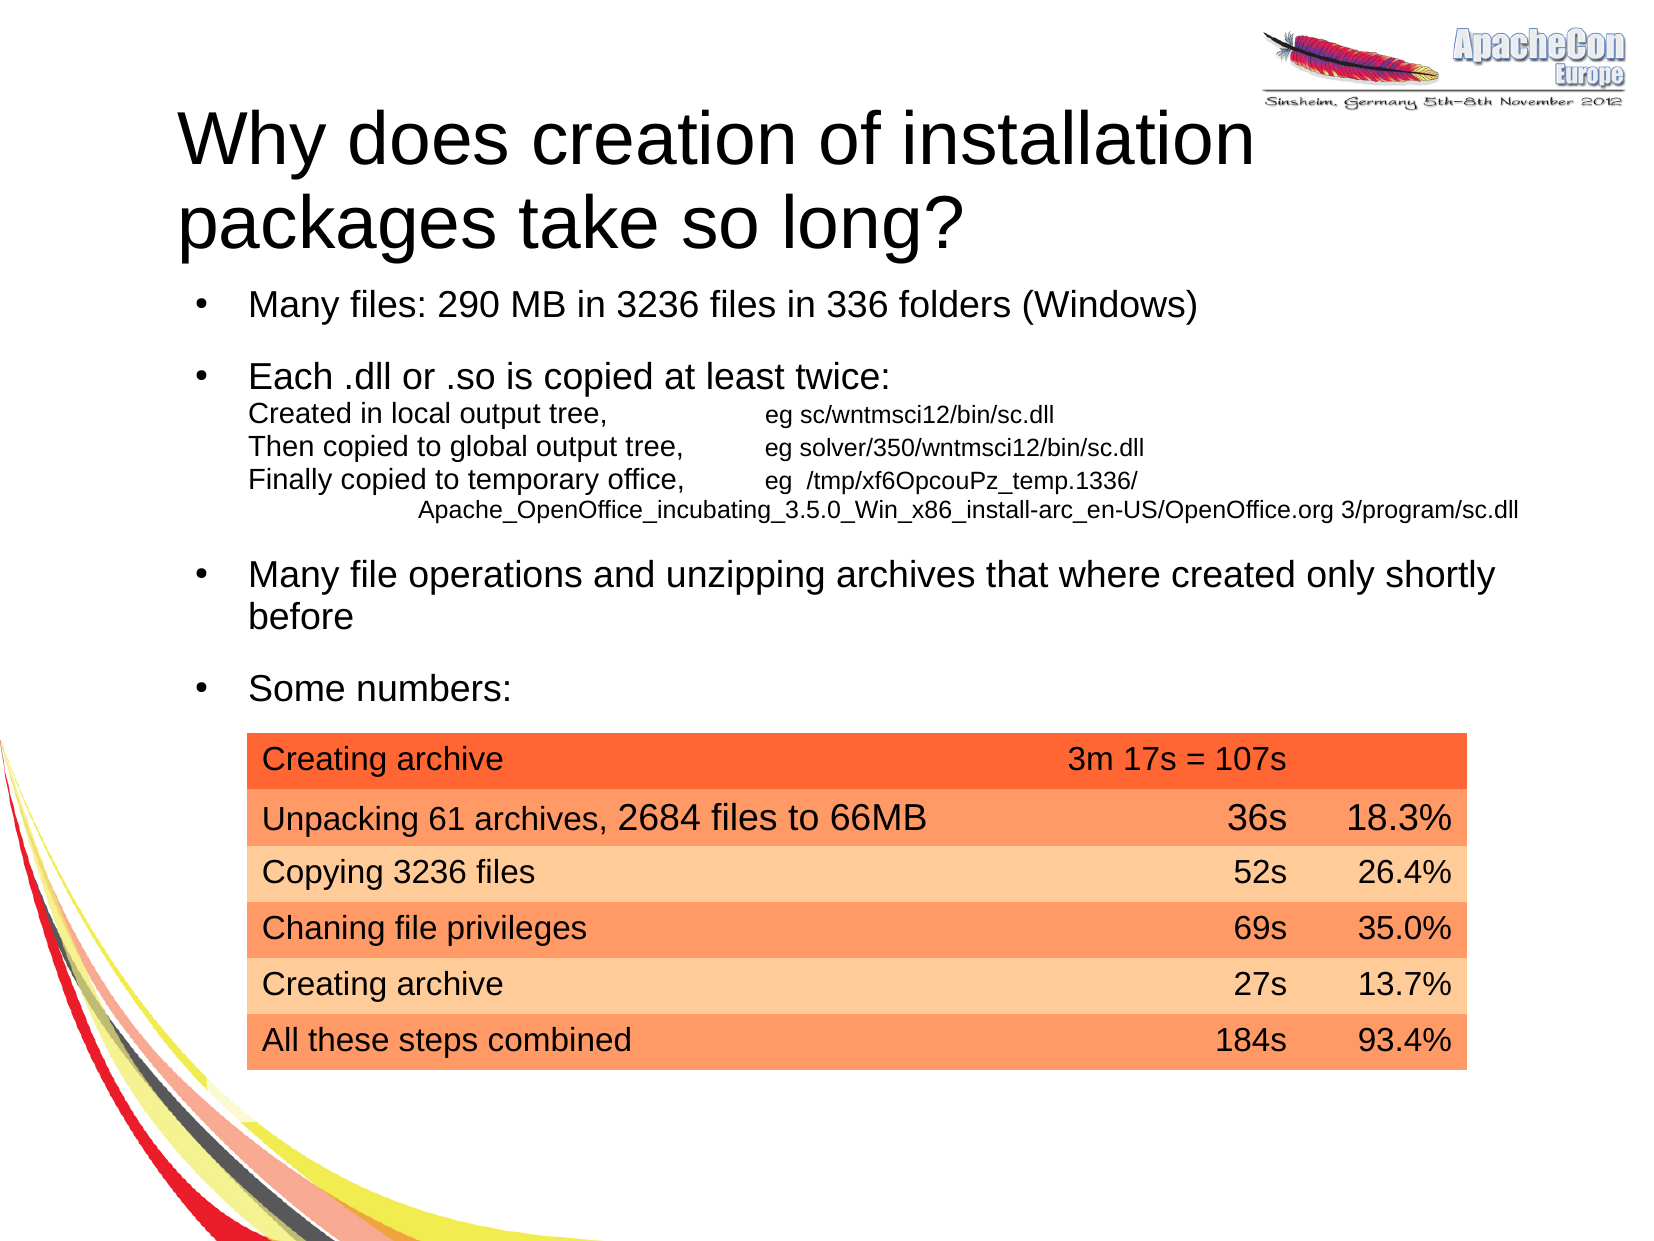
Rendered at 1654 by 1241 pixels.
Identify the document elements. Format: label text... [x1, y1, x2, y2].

table_cell All these steps combined [247, 1014, 1023, 1070]
table_cell 93.4% [1302, 1014, 1467, 1070]
picture [0, 0, 1654, 1241]
table_cell 52s [1023, 846, 1302, 902]
table_cell 13.7% [1302, 958, 1467, 1014]
table_cell 184s [1023, 1014, 1302, 1070]
table_cell Creating archive [247, 958, 1023, 1014]
table_cell 35.0% [1302, 902, 1467, 958]
table_cell 27s [1023, 958, 1302, 1014]
table_cell 69s [1023, 902, 1302, 958]
table_header Creating archive [247, 733, 1023, 789]
table_cell 26.4% [1302, 846, 1467, 902]
title Why does creation of installation packages take so long? [177, 96, 1536, 265]
table_cell Copying 3236 files [247, 846, 1023, 902]
table_cell Chaning file privileges [247, 902, 1023, 958]
table_header 3m 17s = 107s [1023, 733, 1302, 789]
table_header [1302, 733, 1467, 789]
table_cell 36s [1023, 789, 1302, 846]
list Many files: 290 MB in 3236 files in 336 folders (Windows) Each .dll or .so is copied at least twice: Created in local output tree, eg sc/wntmsci12/bin/sc.dll Then copied to global output tree, eg solver/350/wntmsci12/bin/sc.dll Finally copied to temporary office, eg /tmp/xf6OpcouPz_temp.1336/ Apache_OpenOffice_incubating_3.5.0_Win_x86_install-arc_en-US/OpenOffice.org 3/program/sc.dll Many file operations and unzipping archives that where created only shortly before Some numbers: [177, 283, 1536, 1047]
table_cell Unpacking 61 archives, 2684 files to 66MB [247, 789, 1023, 846]
text_box [206, 885, 503, 1123]
table_cell 18.3% [1302, 789, 1467, 846]
